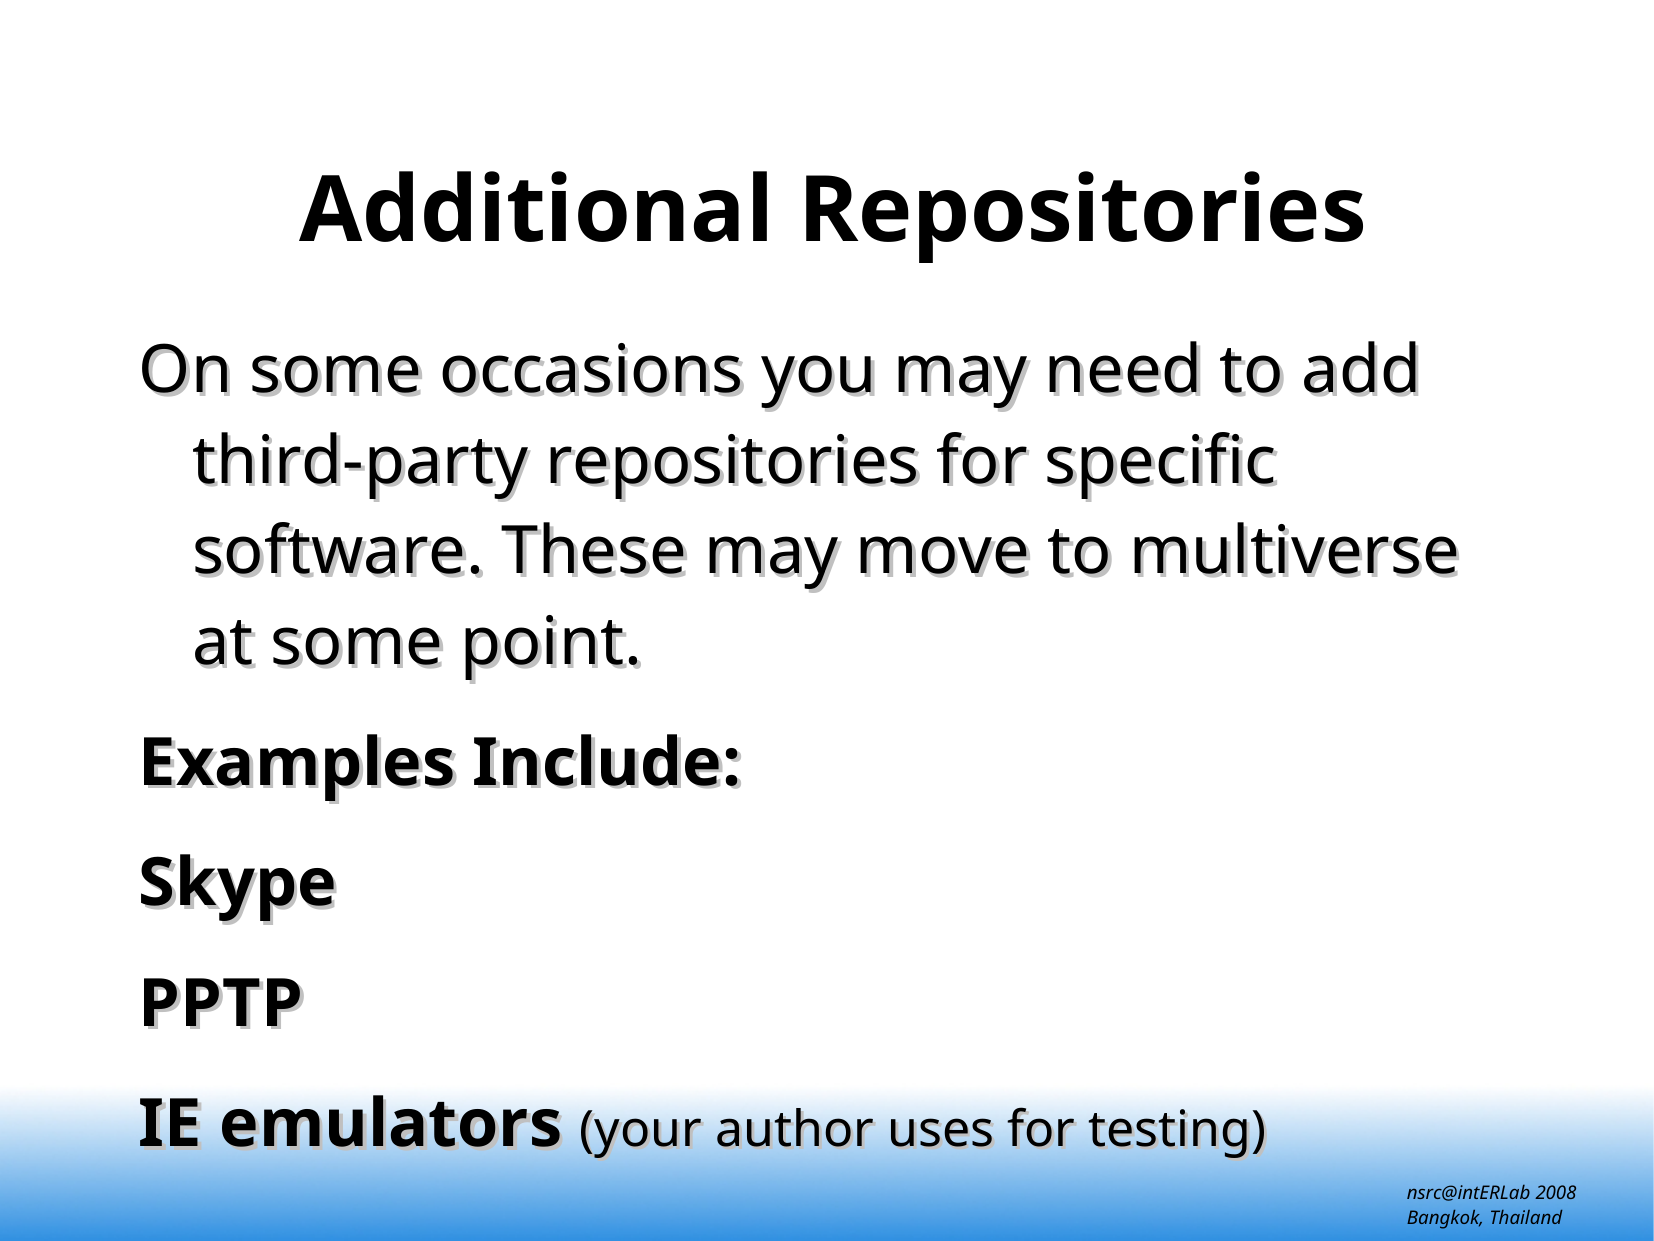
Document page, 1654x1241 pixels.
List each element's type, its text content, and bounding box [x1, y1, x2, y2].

title Additional Repositories [109, 102, 1558, 310]
list On some occasions you may need to add third-party repositories for specific software. These may move to multiverse at some point. Examples Include: Skype PPTP IE emulators (your author uses for testing) [121, 321, 1534, 1104]
picture [0, 1083, 1654, 1241]
